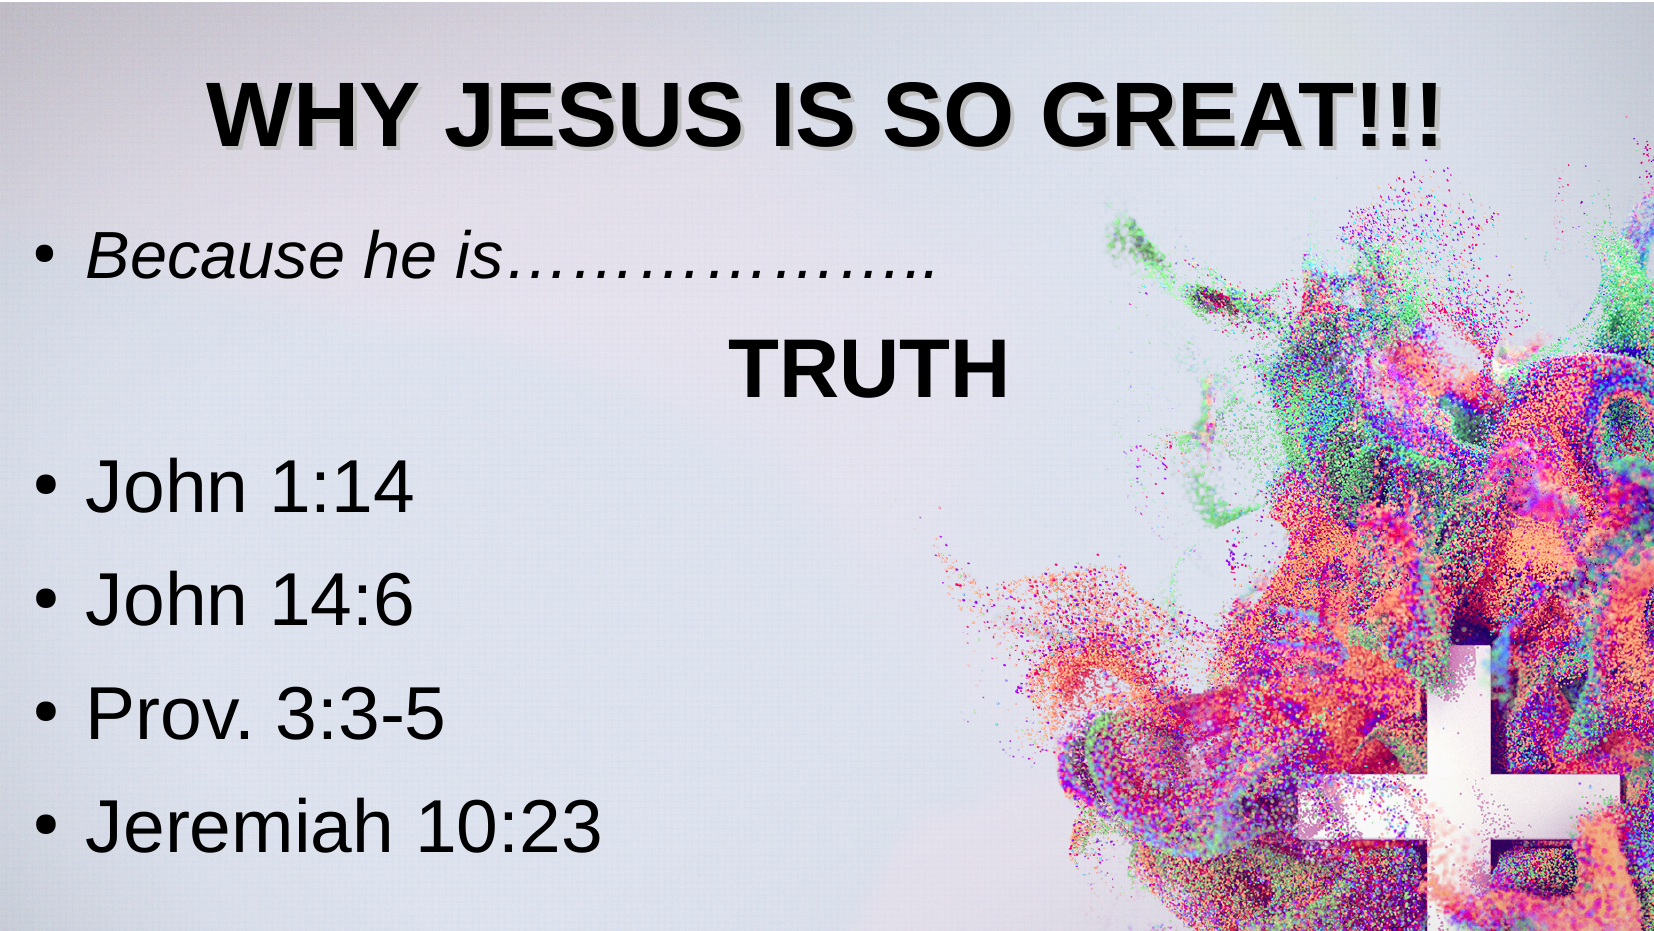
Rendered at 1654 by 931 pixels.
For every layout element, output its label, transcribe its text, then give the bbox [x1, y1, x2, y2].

list Because he is……………….. TRUTH John 1:14 John 14:6 Prov. 3:3-5 Jeremiah 10:23 [15, 217, 1654, 916]
picture [0, 2, 1654, 931]
title WHY JESUS IS SO GREAT!!! [82, 37, 1571, 193]
